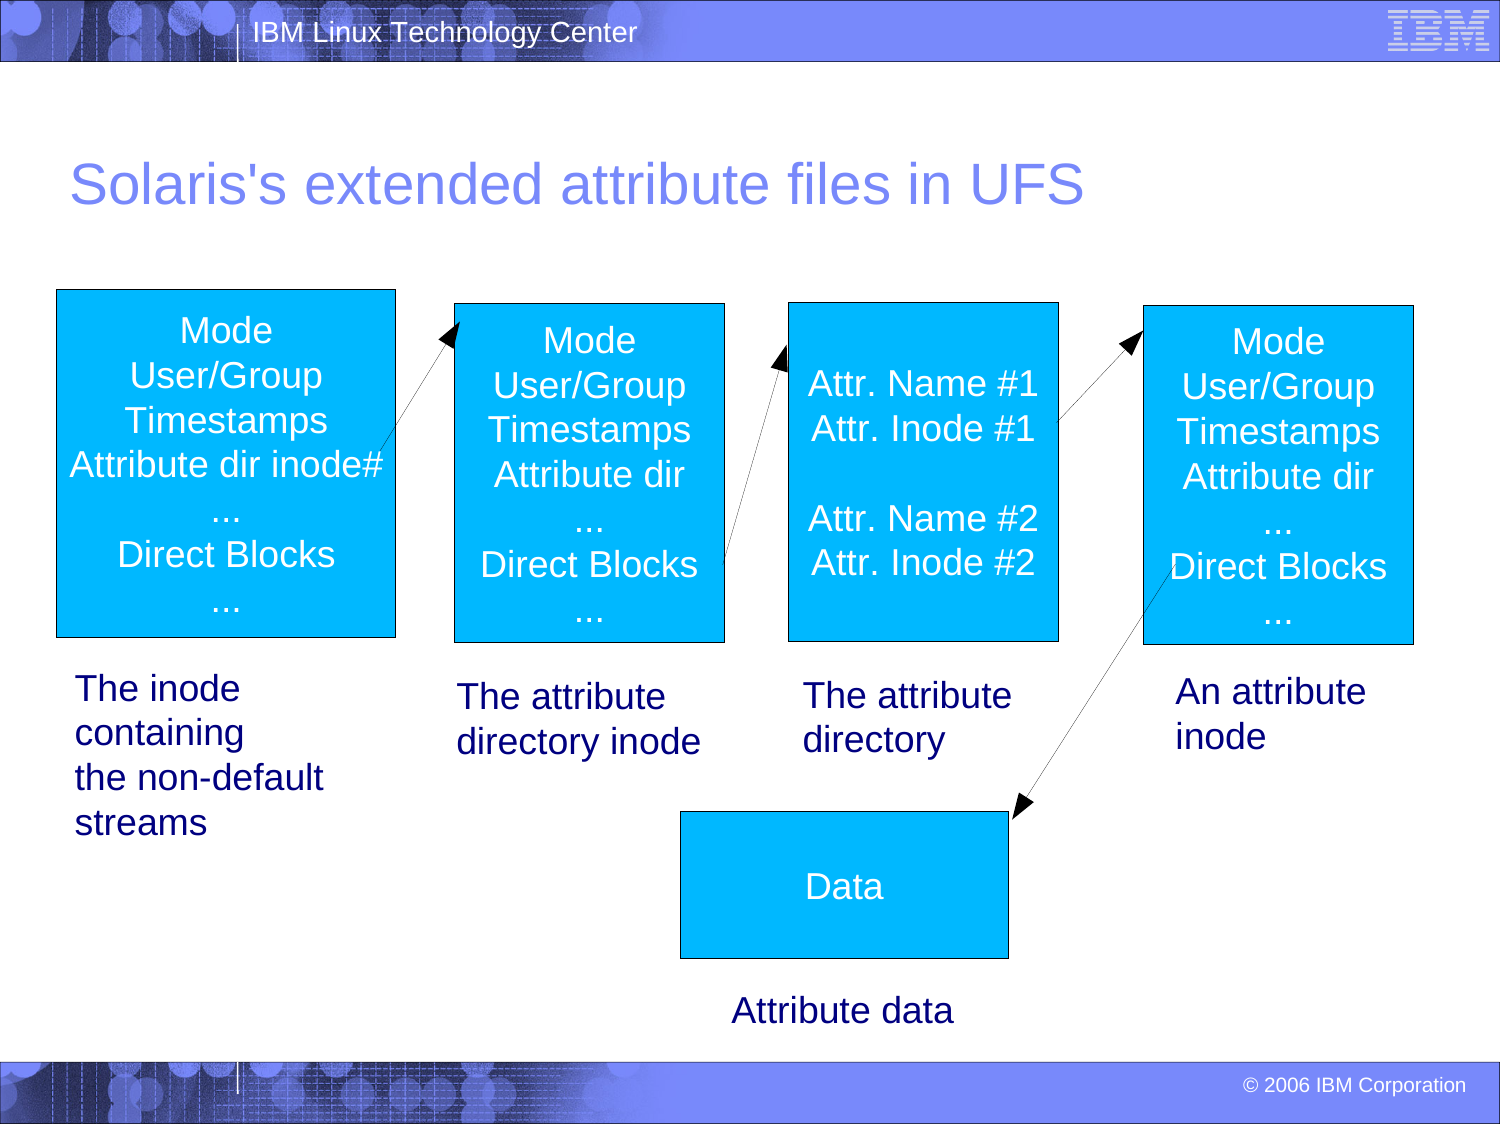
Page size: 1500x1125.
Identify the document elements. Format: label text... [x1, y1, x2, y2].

text_box The attribute directory inode [456, 672, 702, 760]
text_box Mode User/Group Timestamps Attribute dir inode# ... Direct Blocks ... [56, 289, 396, 638]
picture [1, 1, 1499, 61]
text_box Mode User/Group Timestamps Attribute dir ... Direct Blocks ... [1143, 305, 1414, 645]
title Solaris's extended attribute files in UFS [69, 144, 1422, 227]
text_box Mode User/Group Timestamps Attribute dir ... Direct Blocks ... [454, 303, 725, 643]
picture [1, 1063, 1499, 1123]
text_box Attr. Name #1 Attr. Inode #1 Attr. Name #2 Attr. Inode #2 [788, 302, 1059, 642]
text_box Data [680, 811, 1009, 959]
text_box An attribute inode [1175, 667, 1368, 755]
text_box Attribute data [731, 986, 955, 1029]
text_box The attribute directory [802, 671, 1014, 759]
text_box The inode containing the non-default streams [74, 664, 325, 841]
